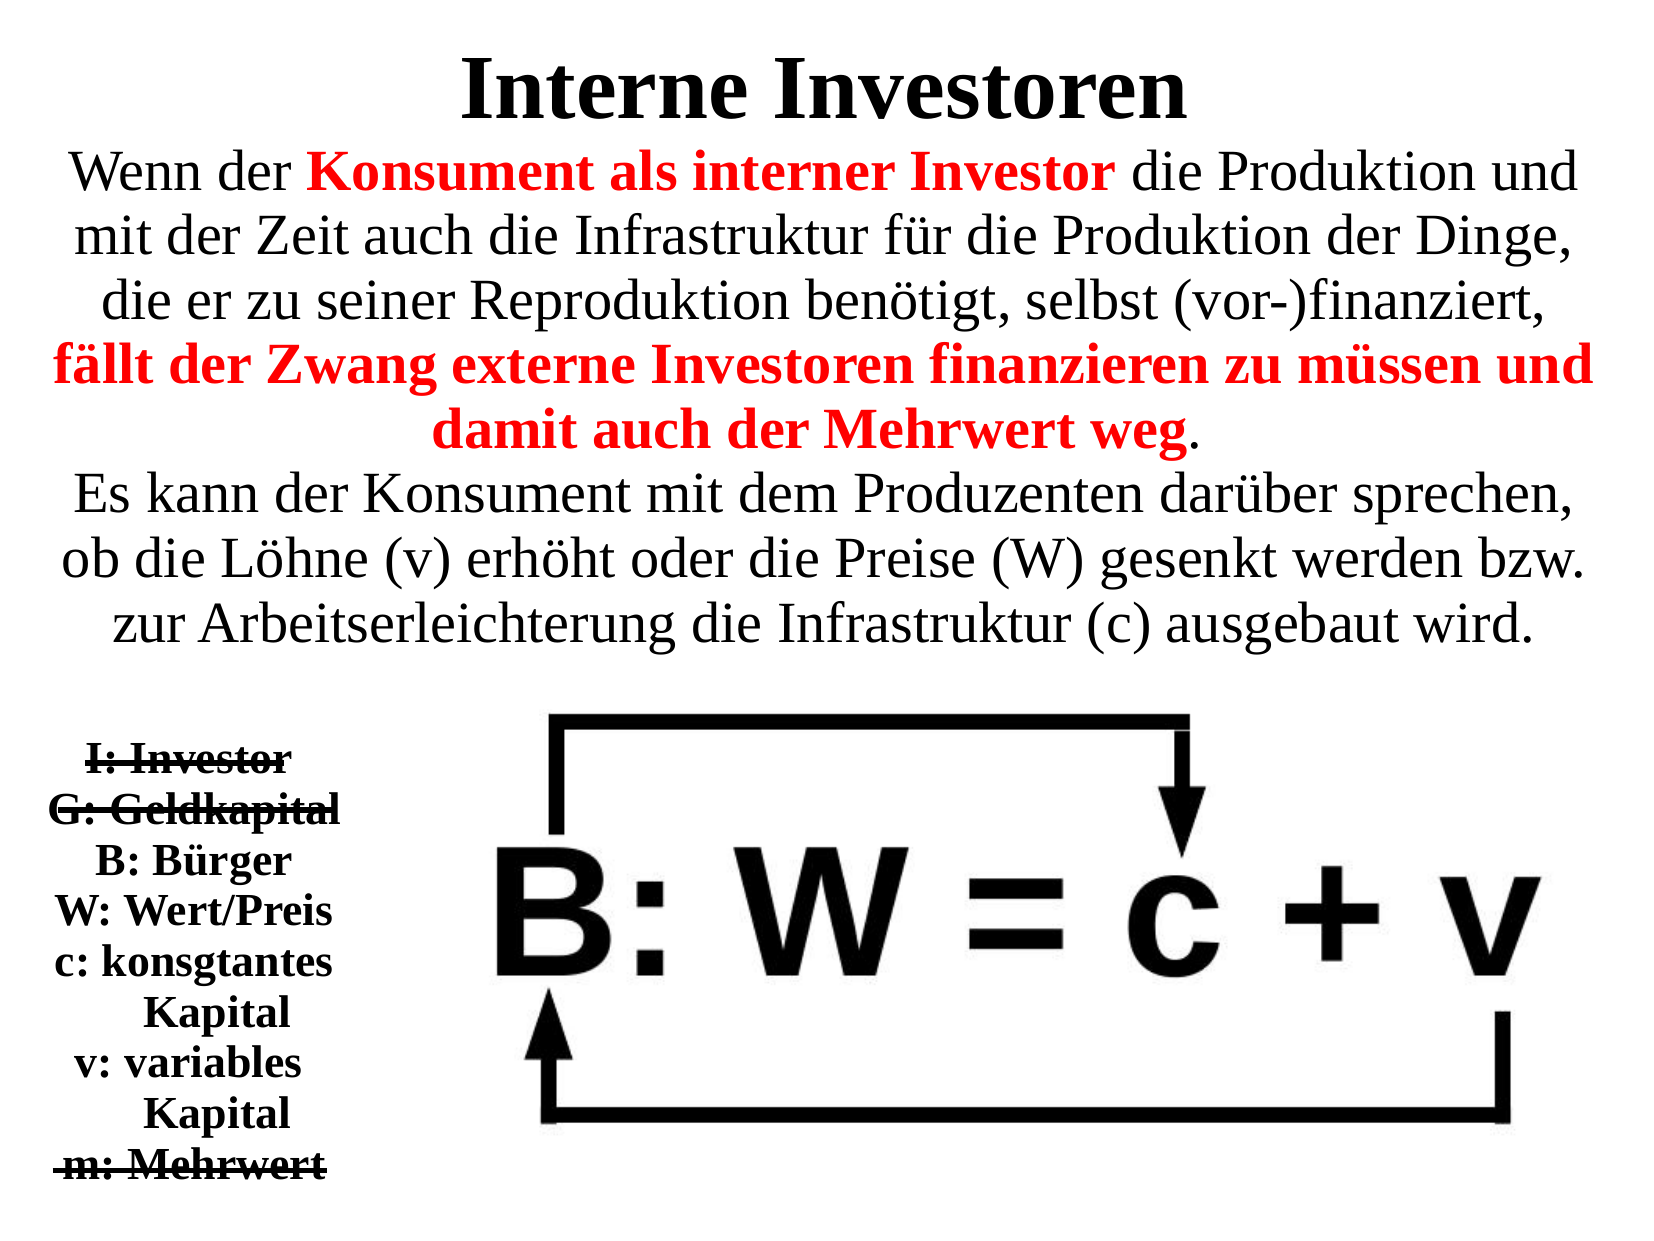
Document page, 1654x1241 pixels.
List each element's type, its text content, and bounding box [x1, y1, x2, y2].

text_box Interne Investoren Wenn der Konsument als interner Investor die Produktion und mit der Zeit auch die Infrastruktur für die Produktion der Dinge, die er zu seiner Reproduktion benötigt, selbst (vor-)finanziert, fällt der Zwang externe Investoren finanzieren zu müssen und damit auch der Mehrwert weg. Es kann der Konsument mit dem Produzenten darüber sprechen, ob die Löhne (v) erhöht oder die Preise (W) gesenkt werden bzw. zur Arbeitserleichterung die Infrastruktur (c) ausgebaut wird. [38, 29, 1616, 665]
picture [427, 672, 1589, 1170]
text_box I: Investor G: Geldkapital B: Bürger W: Wert/Preis c: konsgtantes Kapital v: variables Kapital m: Mehrwert [32, 725, 386, 1202]
